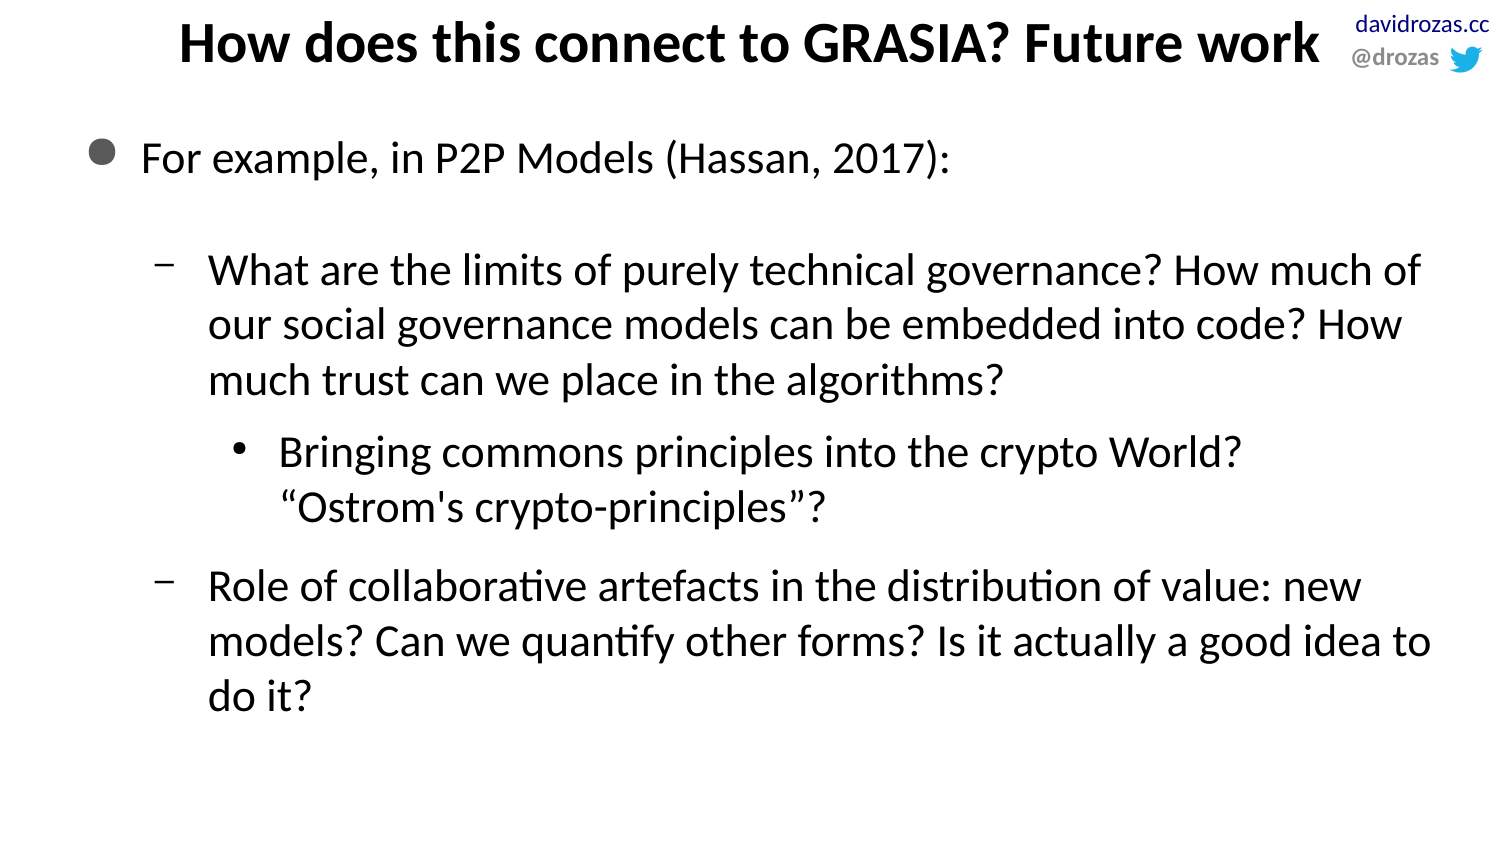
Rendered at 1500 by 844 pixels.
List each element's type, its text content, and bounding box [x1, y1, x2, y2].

list For example, in P2P Models (Hassan, 2017): What are the limits of purely technical governance? How much of our social governance models can be embedded into code? How much trust can we place in the algorithms? Bringing commons principles into the crypto World? “Ostrom's crypto-principles”? Role of collaborative artefacts in the distribution of value: new models? Can we quantify other forms? Is it actually a good idea to do it? [51, 112, 1449, 673]
text_box davidrozas.cc [1340, 5, 1500, 46]
text_box @drozas [1330, 37, 1443, 73]
title How does this connect to GRASIA? Future work [51, 0, 1449, 83]
picture [1443, 46, 1489, 82]
